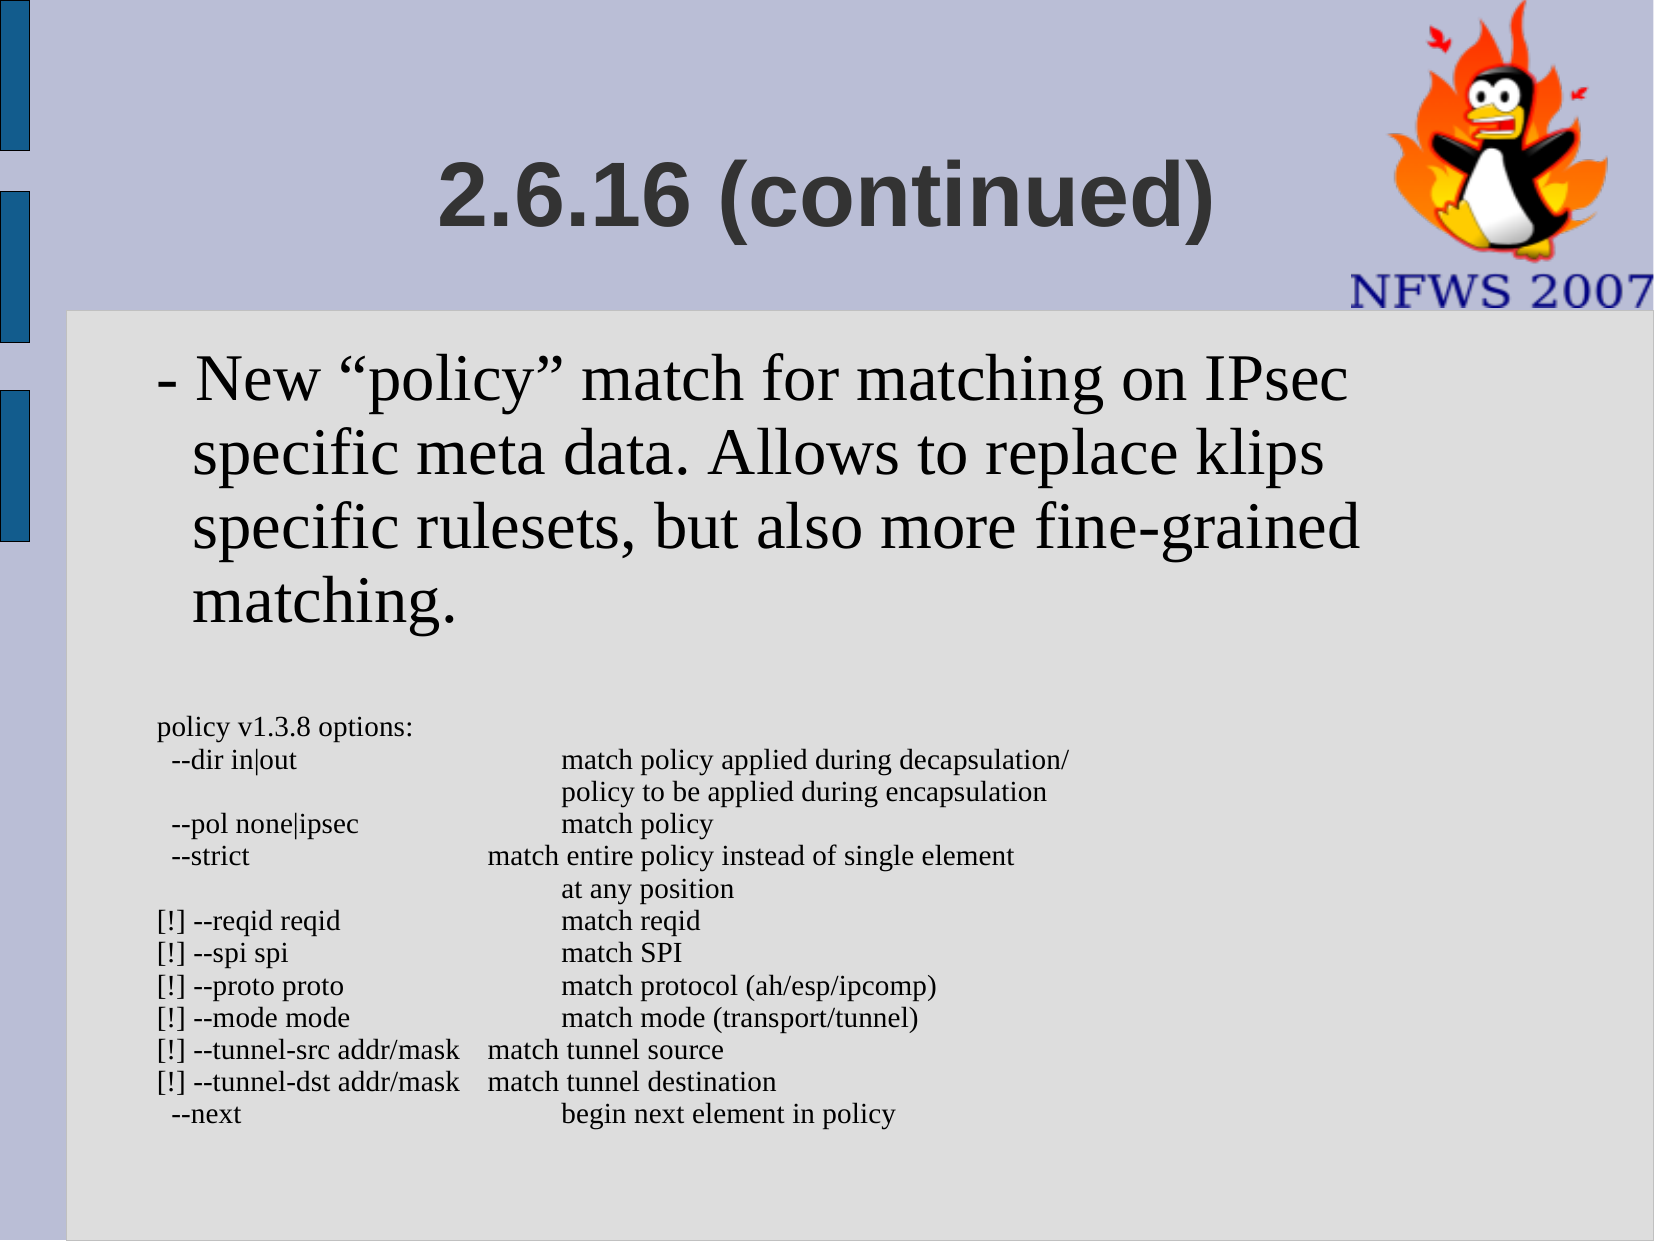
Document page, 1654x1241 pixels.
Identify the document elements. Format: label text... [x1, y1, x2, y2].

subtitle - New “policy” match for matching on IPsec specific meta data. Allows to replace klips specific rulesets, but also more fine-grained matching. policy v1.3.8 options: --dir in|out match policy applied during decapsulation/ policy to be applied during encapsulation --pol none|ipsec match policy --strict match entire policy instead of single element at any position [!] --reqid reqid match reqid [!] --spi spi match SPI [!] --proto proto match protocol (ah/esp/ipcomp) [!] --mode mode match mode (transport/tunnel) [!] --tunnel-src addr/mask match tunnel source [!] --tunnel-dst addr/mask match tunnel destination --next begin next element in policy [121, 318, 1534, 1153]
picture [1351, 0, 1654, 308]
title 2.6.16 (continued) [121, 98, 1351, 291]
